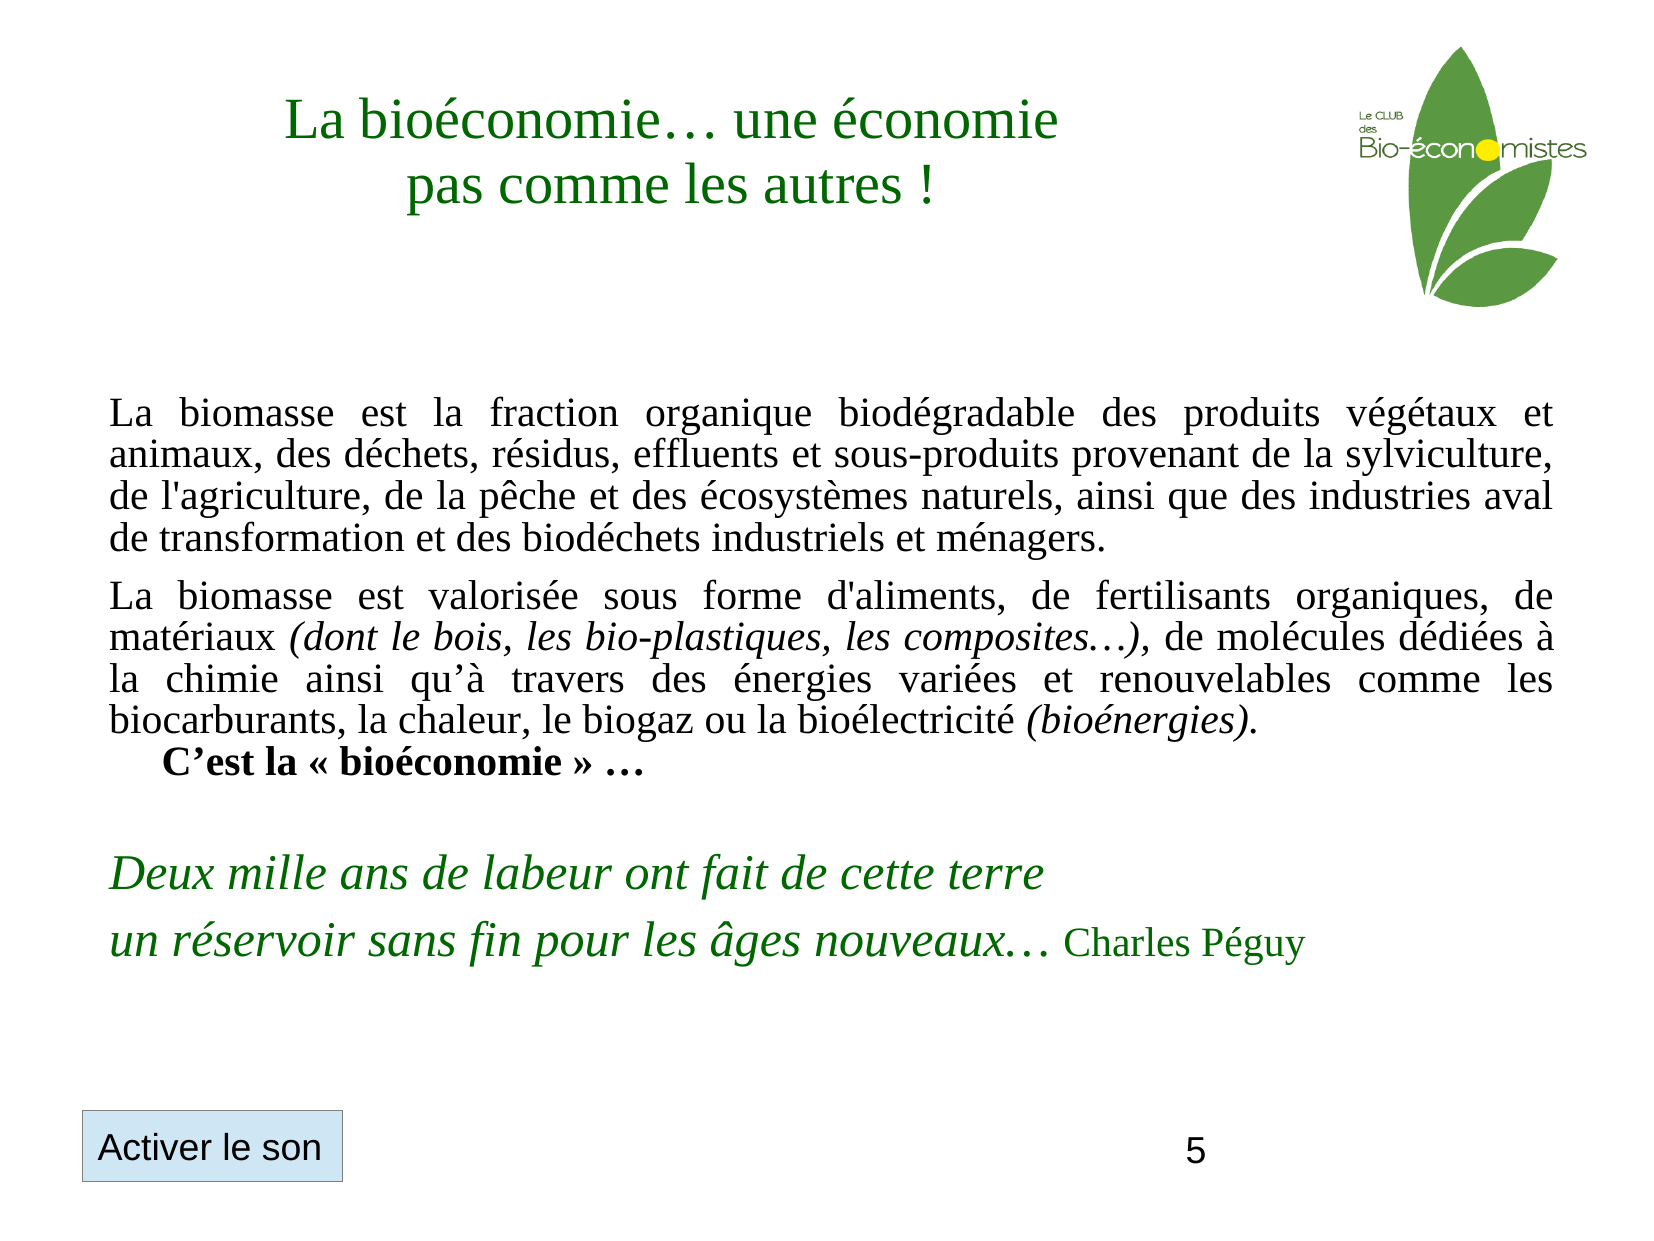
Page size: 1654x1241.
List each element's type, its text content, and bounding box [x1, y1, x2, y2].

text_box La biomasse est la fraction organique biodégradable des produits végétaux et animaux, des déchets, résidus, effluents et sous-produits provenant de la sylviculture, de l'agriculture, de la pêche et des écosystèmes naturels, ainsi que des industries aval de transformation et des biodéchets industriels et ménagers. La biomasse est valorisée sous forme d'aliments, de fertilisants organiques, de matériaux (dont le bois, les bio-plastiques, les composites…), de molécules dédiées à la chimie ainsi qu’à travers des énergies variées et renouvelables comme les biocarburants, la chaleur, le biogaz ou la bioélectricité (bioénergies). C’est la « bioéconomie » … Deux mille ans de labeur ont fait de cette terre un réservoir sans fin pour les âges nouveaux… Charles Péguy [94, 385, 1570, 1091]
text_box Activer le son [82, 1110, 343, 1182]
text_box <numéro> [1185, 1129, 1560, 1204]
text_box La bioéconomie… une économie pas comme les autres ! [0, 104, 1358, 195]
picture [1358, 29, 1606, 325]
